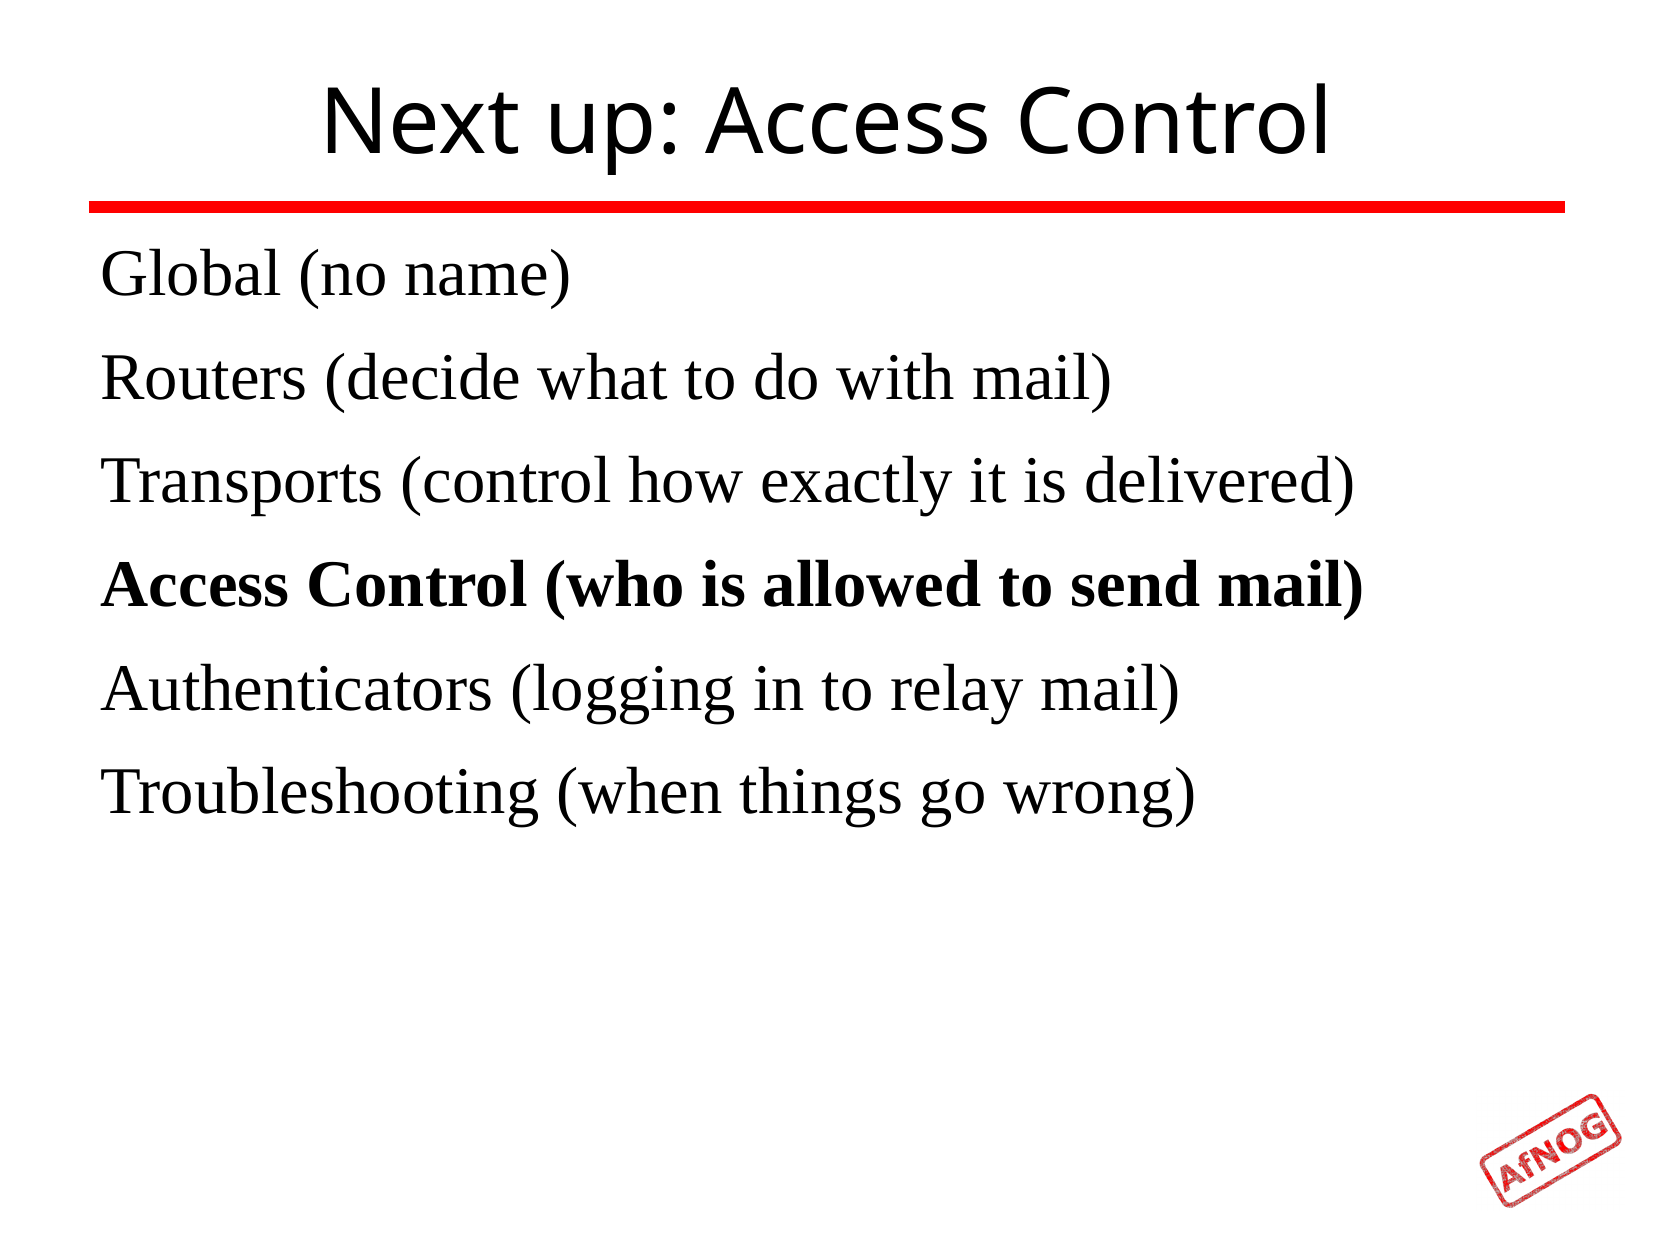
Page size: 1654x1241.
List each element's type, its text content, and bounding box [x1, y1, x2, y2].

picture [1476, 1090, 1625, 1211]
list Global (no name) Routers (decide what to do with mail) Transports (control how exactly it is delivered) Access Control (who is allowed to send mail) Authenticators (logging in to relay mail) Troubleshooting (when things go wrong) [82, 236, 1571, 1123]
title Next up: Access Control [88, 29, 1565, 207]
